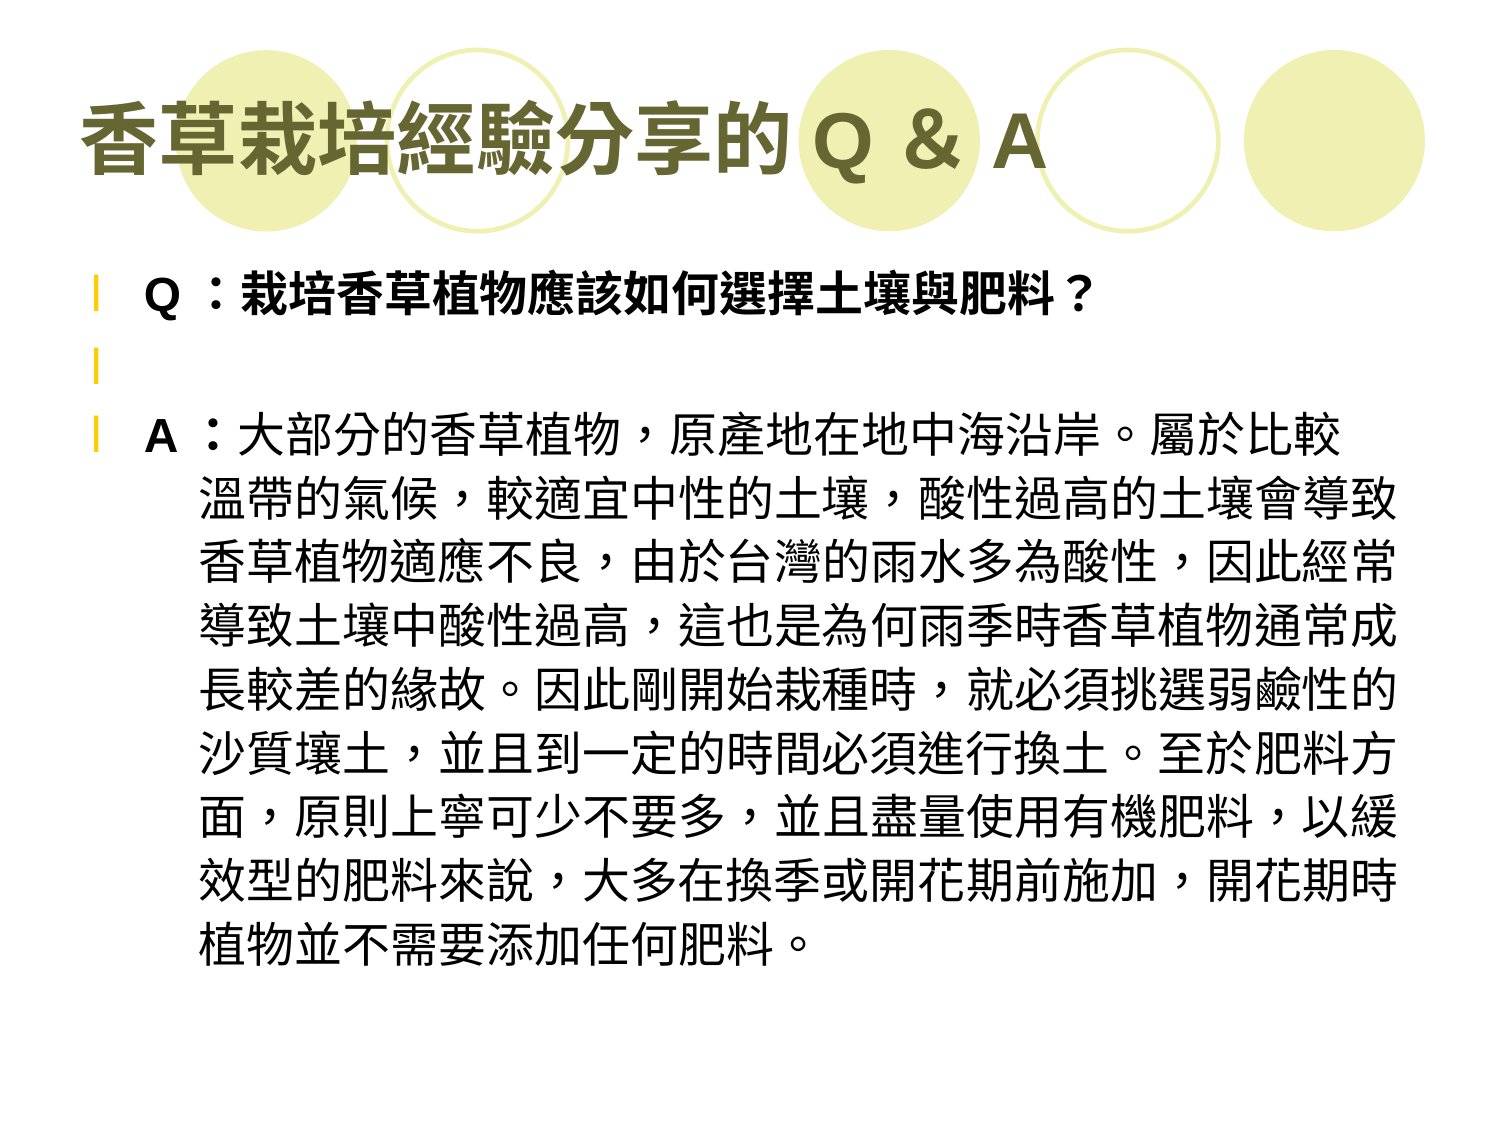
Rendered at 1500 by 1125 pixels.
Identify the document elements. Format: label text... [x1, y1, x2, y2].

list Q：栽培香草植物應該如何選擇土壤與肥料？ A：大部分的香草植物，原產地在地中海沿岸。屬於比較 溫帶的氣候，較適宜中性的土壤，酸性過高的土壤會導致 香草植物適應不良，由於台灣的雨水多為酸性，因此經常 導致土壤中酸性過高，這也是為何雨季時香草植物通常成 長較差的緣故。因此剛開始栽種時，就必須挑選弱鹼性的 沙質壤土，並且到一定的時間必須進行換土。至於肥料方 面，原則上寧可少不要多，並且盡量使用有機肥料，以緩 效型的肥料來說，大多在換季或開花期前施加，開花期時 植物並不需要添加任何肥料。 [75, 262, 1426, 1006]
title 香草栽培經驗分享的Q＆A [64, 42, 1415, 231]
